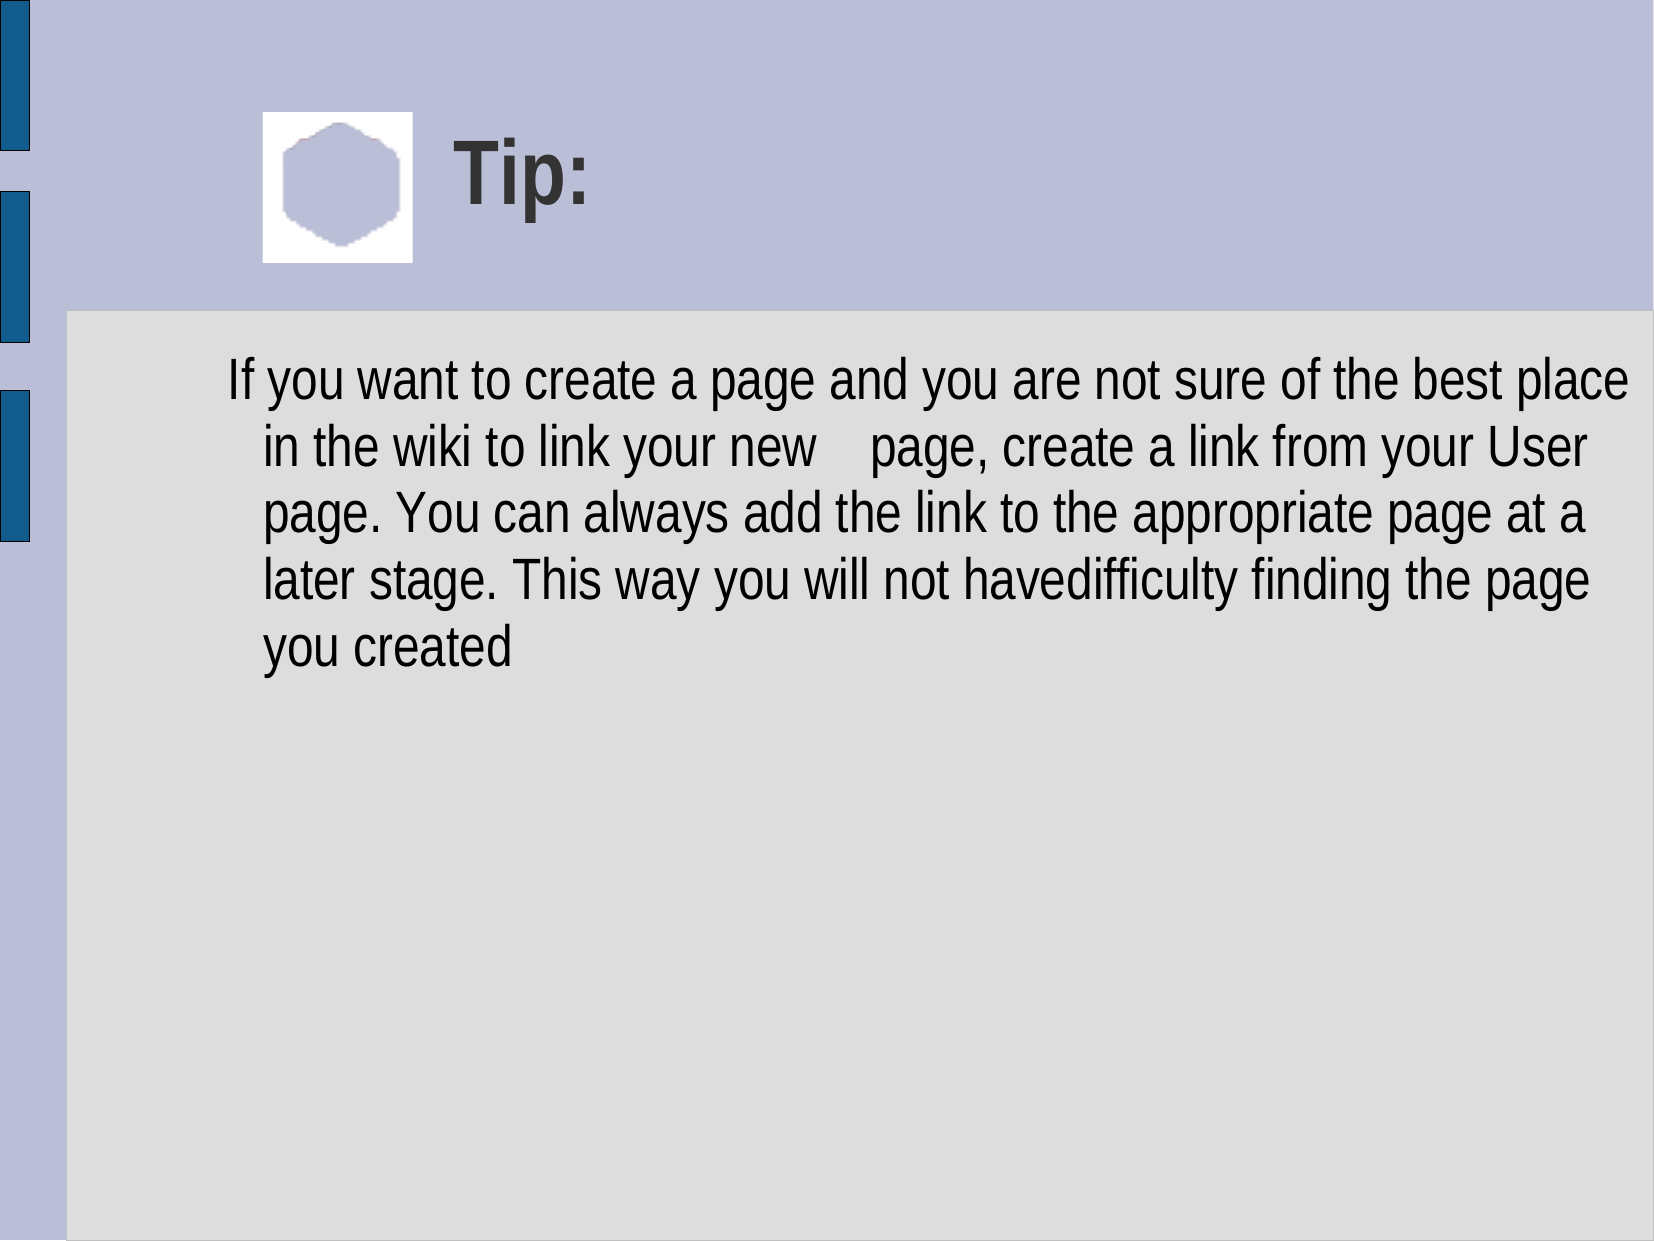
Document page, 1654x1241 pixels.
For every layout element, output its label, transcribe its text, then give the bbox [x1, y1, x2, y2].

title Tip: [453, 75, 1426, 268]
picture [262, 112, 413, 263]
list If you want to create a page and you are not sure of the best place in the wiki to link your new page, create a link from your User page. You can always add the link to the appropriate page at a later stage. This way you will not havedifficulty finding the page you created [121, 344, 1651, 1127]
